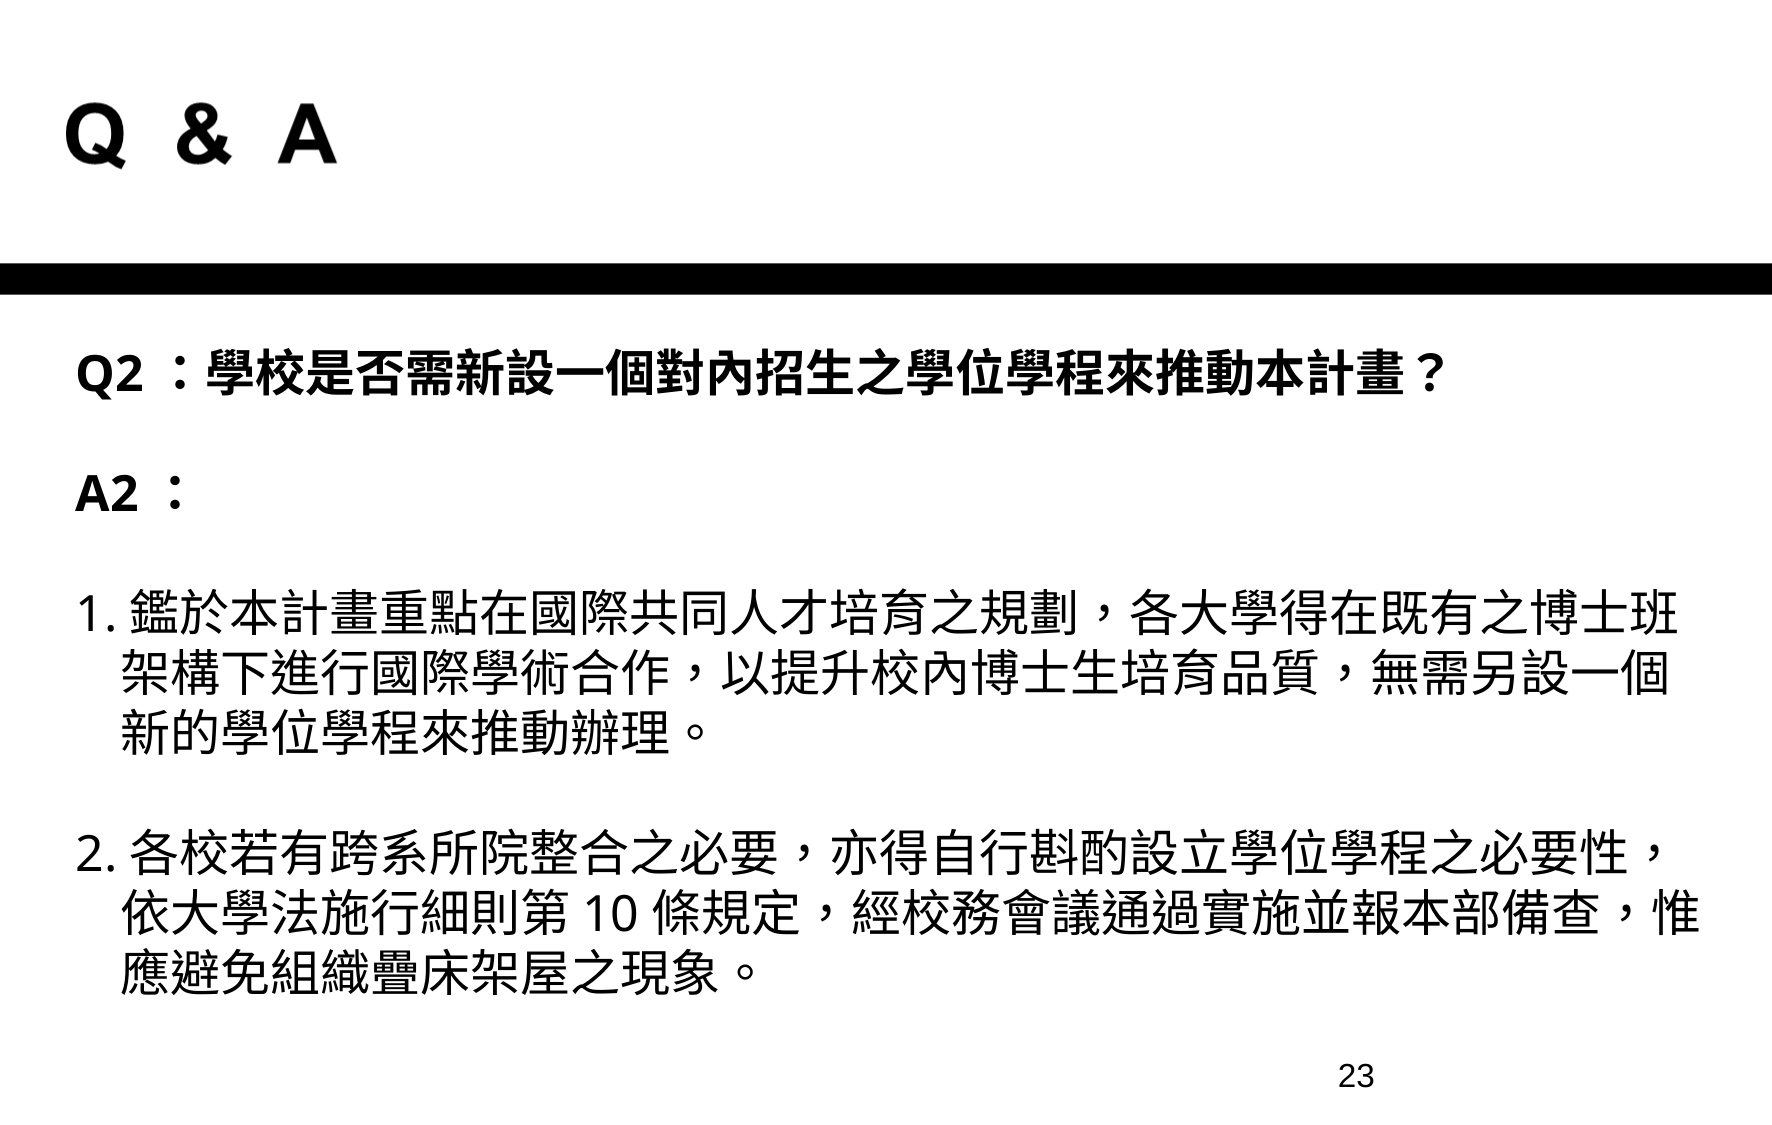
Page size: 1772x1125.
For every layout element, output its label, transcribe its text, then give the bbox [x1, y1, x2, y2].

text_box Q2：學校是否需新設一個對內招生之學位學程來推動本計畫？ A2： 1.鑑於本計畫重點在國際共同人才培育之規劃，各大學得在既有之博士班架構下進行國際學術合作，以提升校內博士生培育品質，無需另設一個新的學位學程來推動辦理。 2.各校若有跨系所院整合之必要，亦得自行斟酌設立學位學程之必要性，依大學法施行細則第10條規定，經校務會議通過實施並報本部備查，惟應避免組織疊床架屋之現象。 [61, 334, 1726, 1009]
picture [47, 0, 1478, 265]
text_box 23 [1322, 1046, 1737, 1125]
